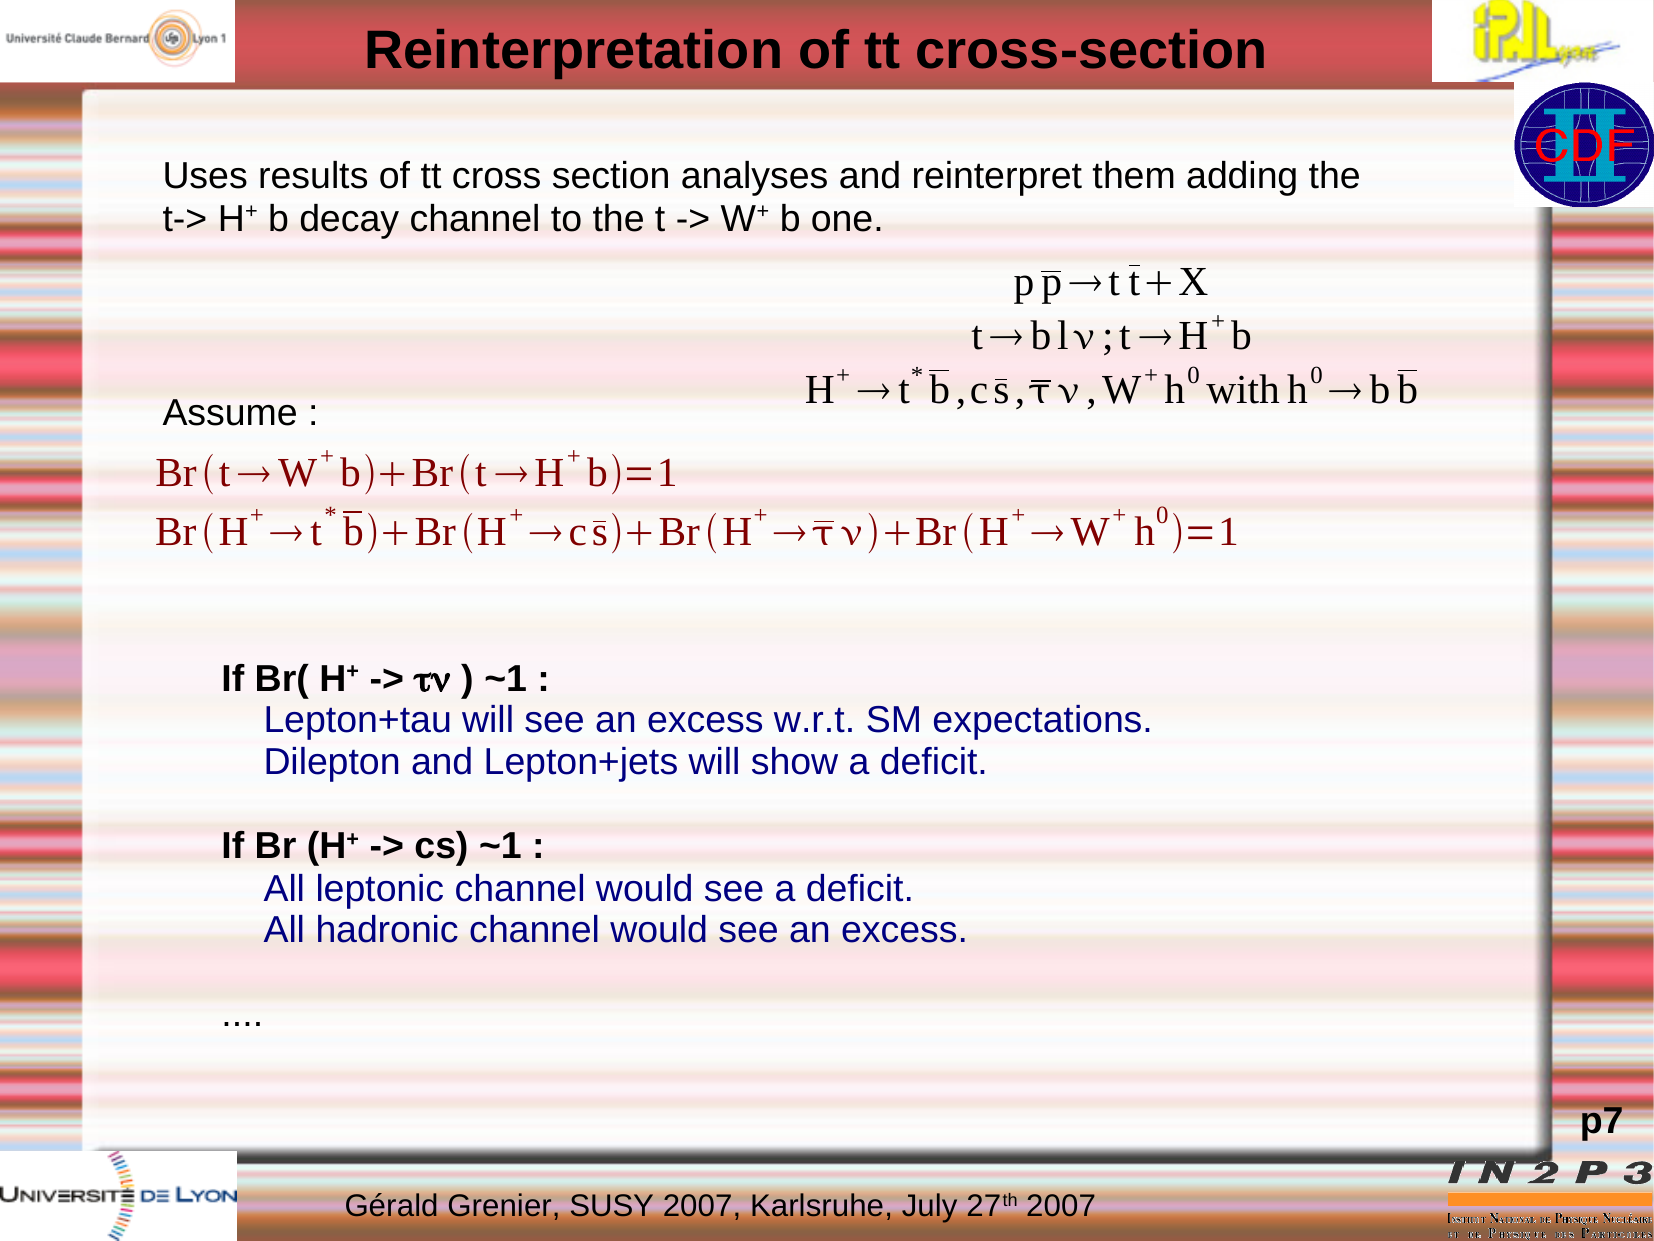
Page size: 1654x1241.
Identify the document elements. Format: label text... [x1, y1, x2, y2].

text_box If Br( H+ -> tn ) ~1 : Lepton+tau will see an excess w.r.t. SM expectations. Dilepton and Lepton+jets will show a deficit. If Br (H+ -> cs) ~1 : All leptonic channel would see a deficit. All hadronic channel would see an excess. .... [206, 649, 1167, 1050]
chart [797, 258, 1425, 414]
chart [147, 501, 1245, 555]
picture [0, 0, 1654, 1241]
chart [147, 442, 684, 496]
text_box Reinterpretation of tt cross-section [349, 11, 1300, 89]
text_box Uses results of tt cross section analyses and reinterpret them adding the t-> H+ b decay channel to the t -> W+ b one. [147, 147, 1387, 333]
text_box Assume : [147, 383, 334, 441]
